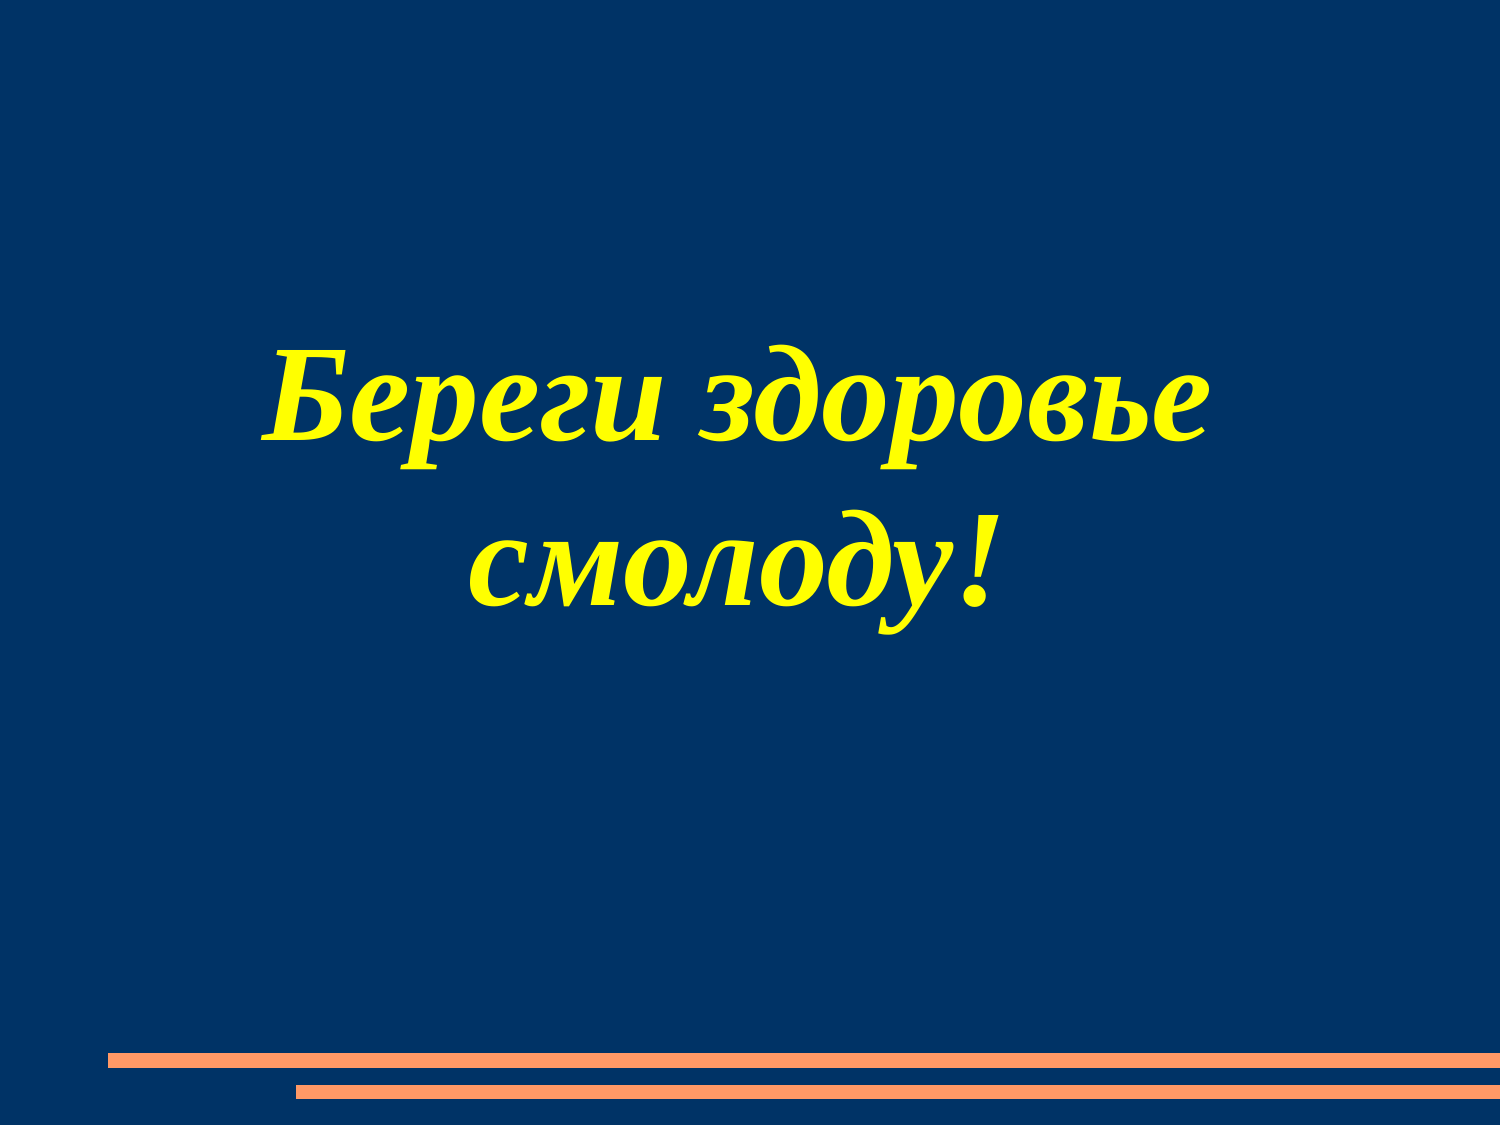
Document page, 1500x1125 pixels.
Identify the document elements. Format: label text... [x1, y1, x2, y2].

text_box Береги здоровье смолоду! [88, 295, 1388, 640]
